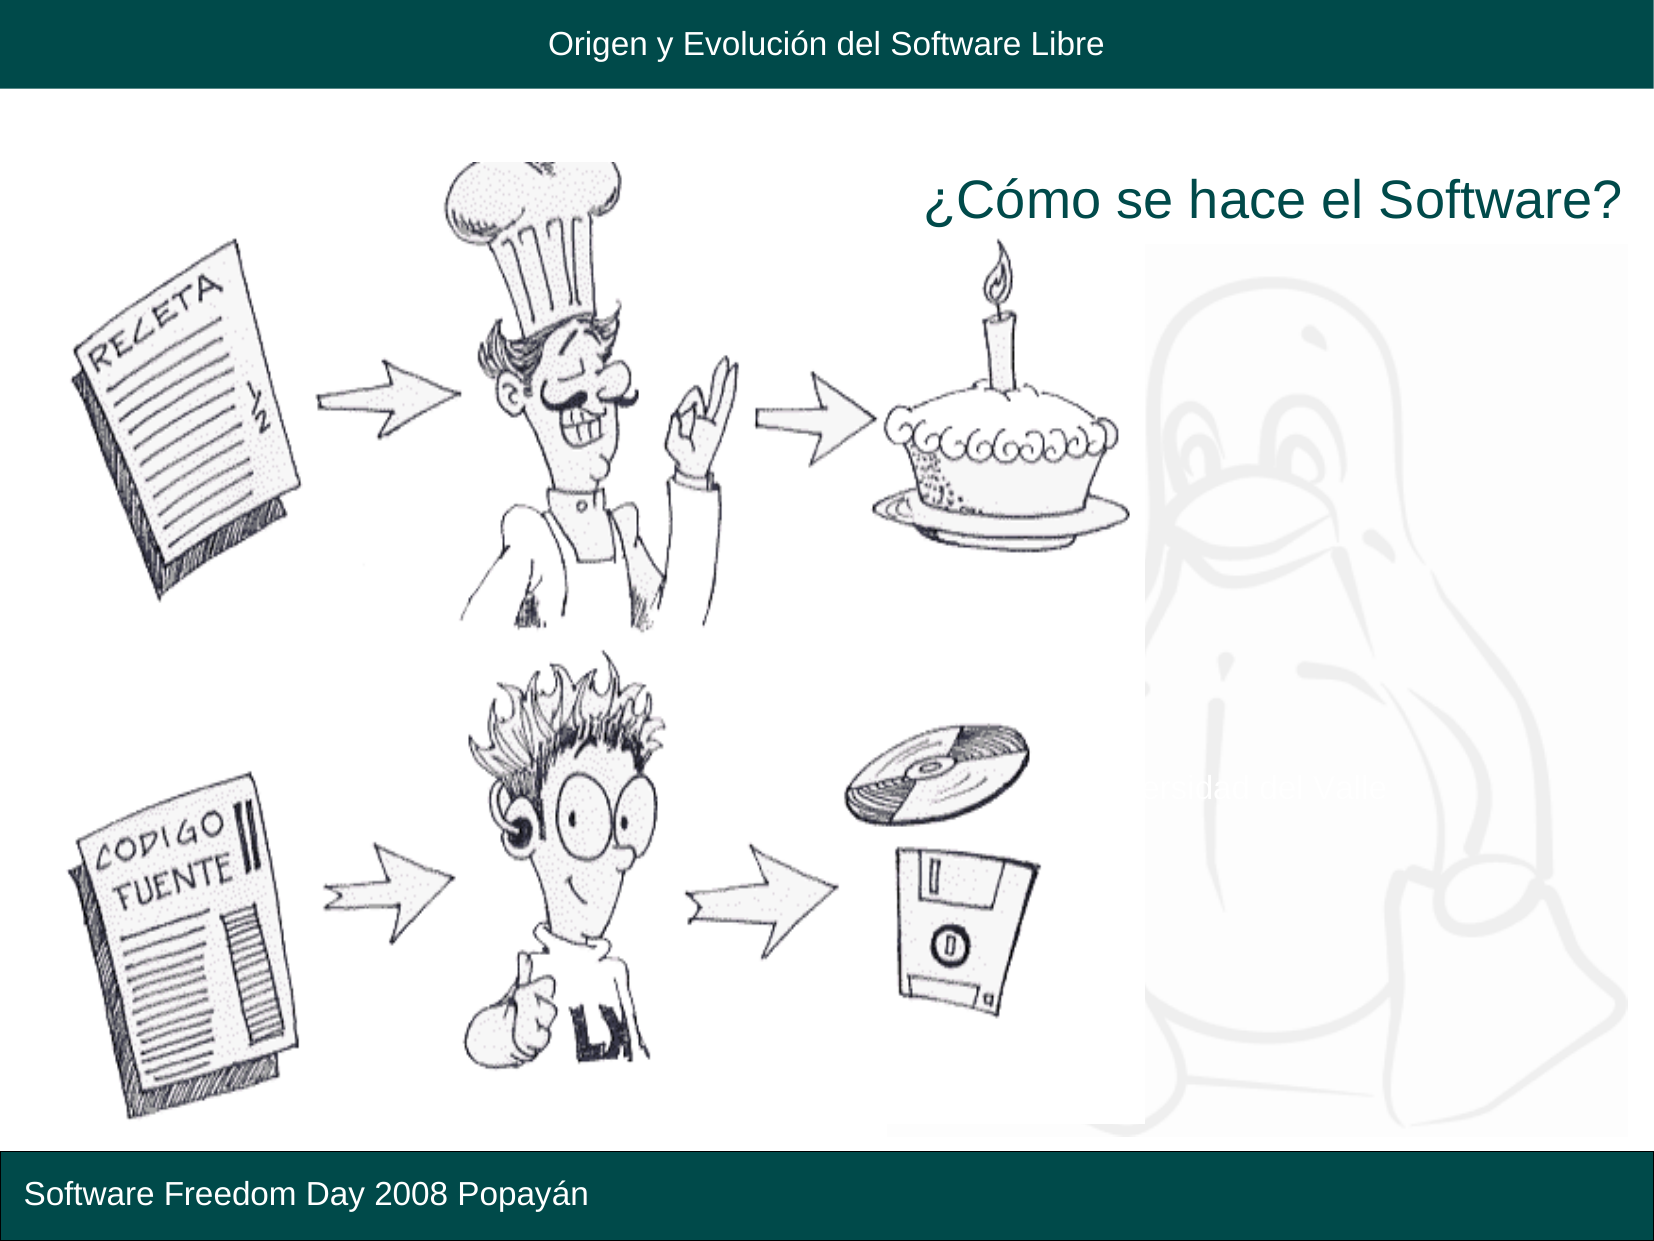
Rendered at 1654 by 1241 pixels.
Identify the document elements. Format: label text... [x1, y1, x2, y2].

picture [48, 162, 1628, 1137]
title ¿Cómo se hace el Software? [147, 147, 1625, 252]
